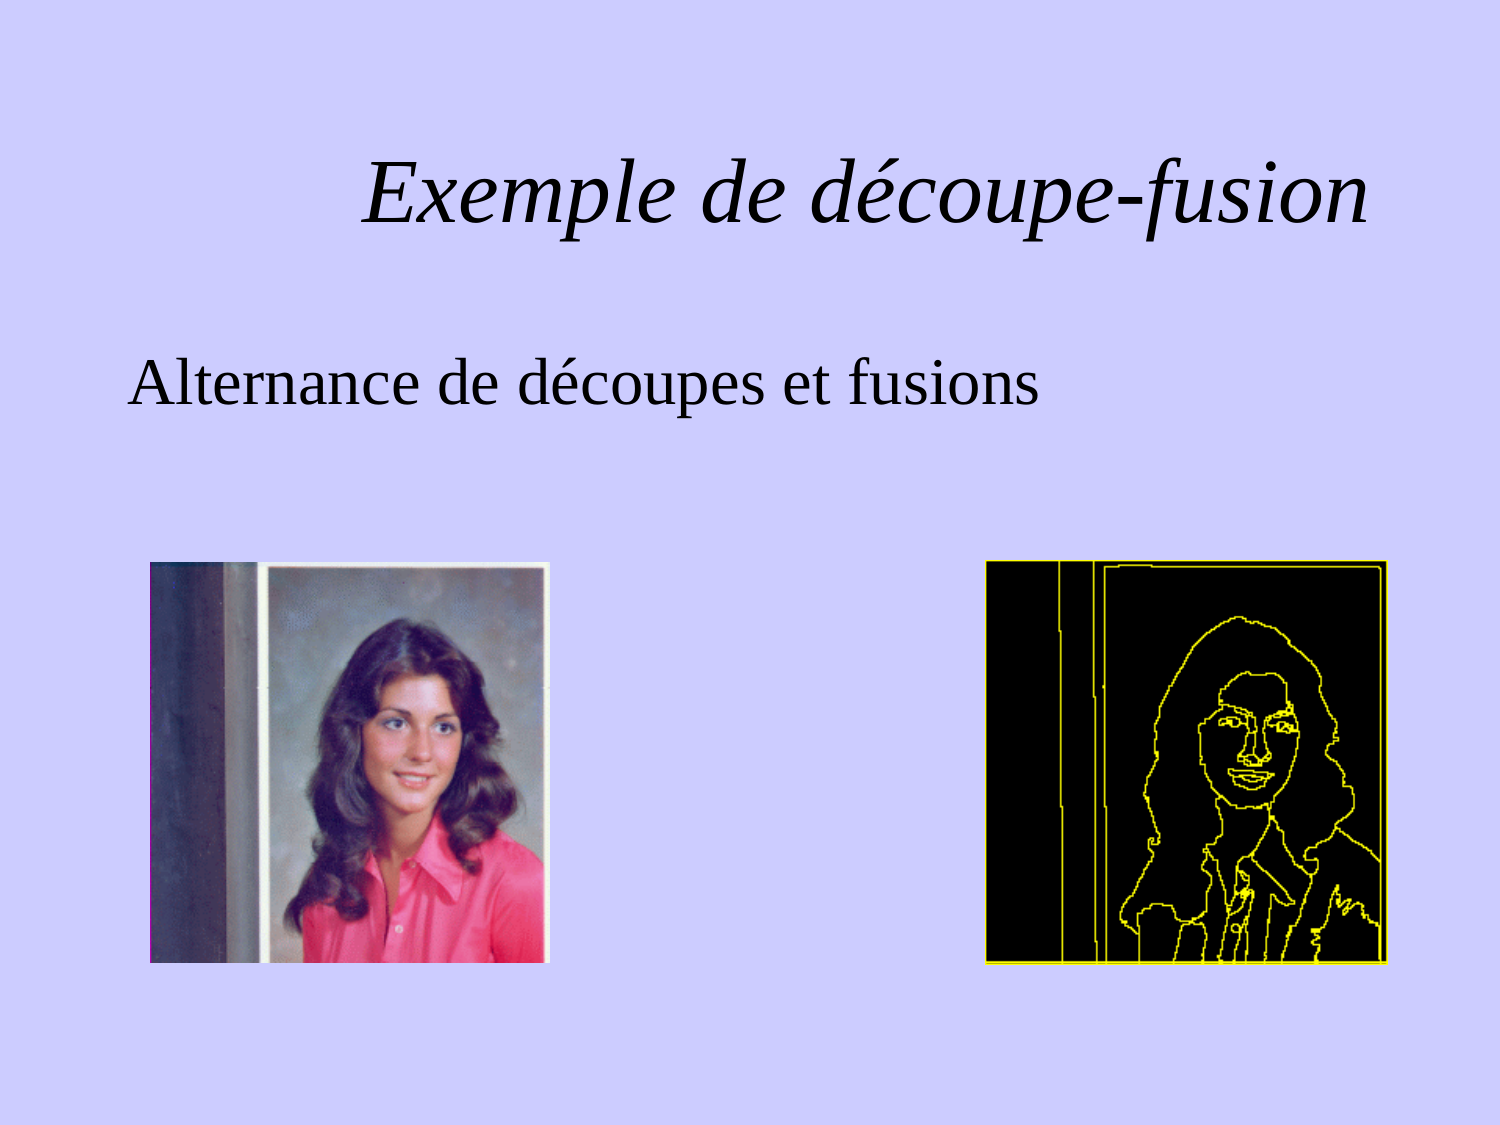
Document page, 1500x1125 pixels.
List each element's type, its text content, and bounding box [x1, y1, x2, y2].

picture [150, 562, 550, 963]
list Alternance de découpes et fusions [112, 337, 1388, 1013]
title Exemple de découpe-fusion [112, 62, 1388, 250]
picture [985, 560, 1388, 965]
